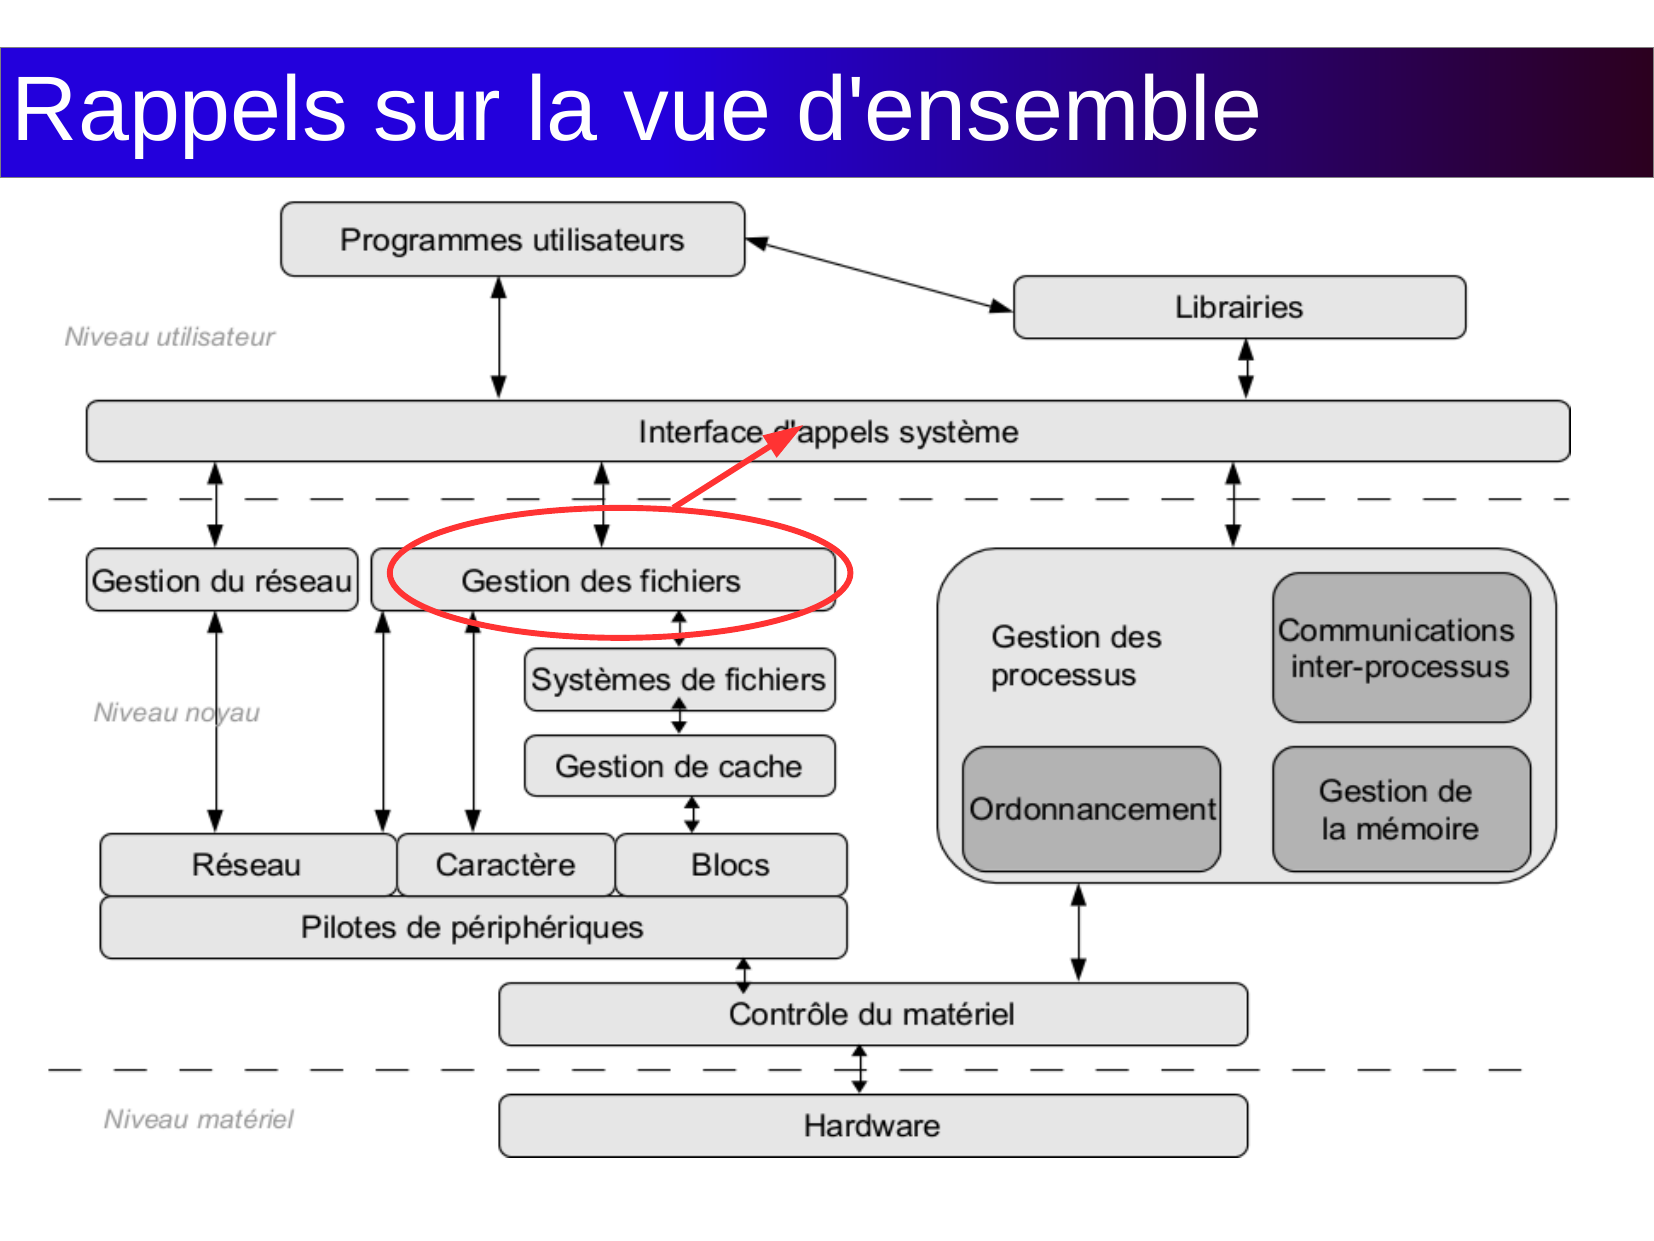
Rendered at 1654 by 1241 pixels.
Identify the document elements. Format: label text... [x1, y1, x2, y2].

title Rappels sur la vue d'ensemble [11, 5, 1642, 213]
picture [47, 200, 1571, 1158]
